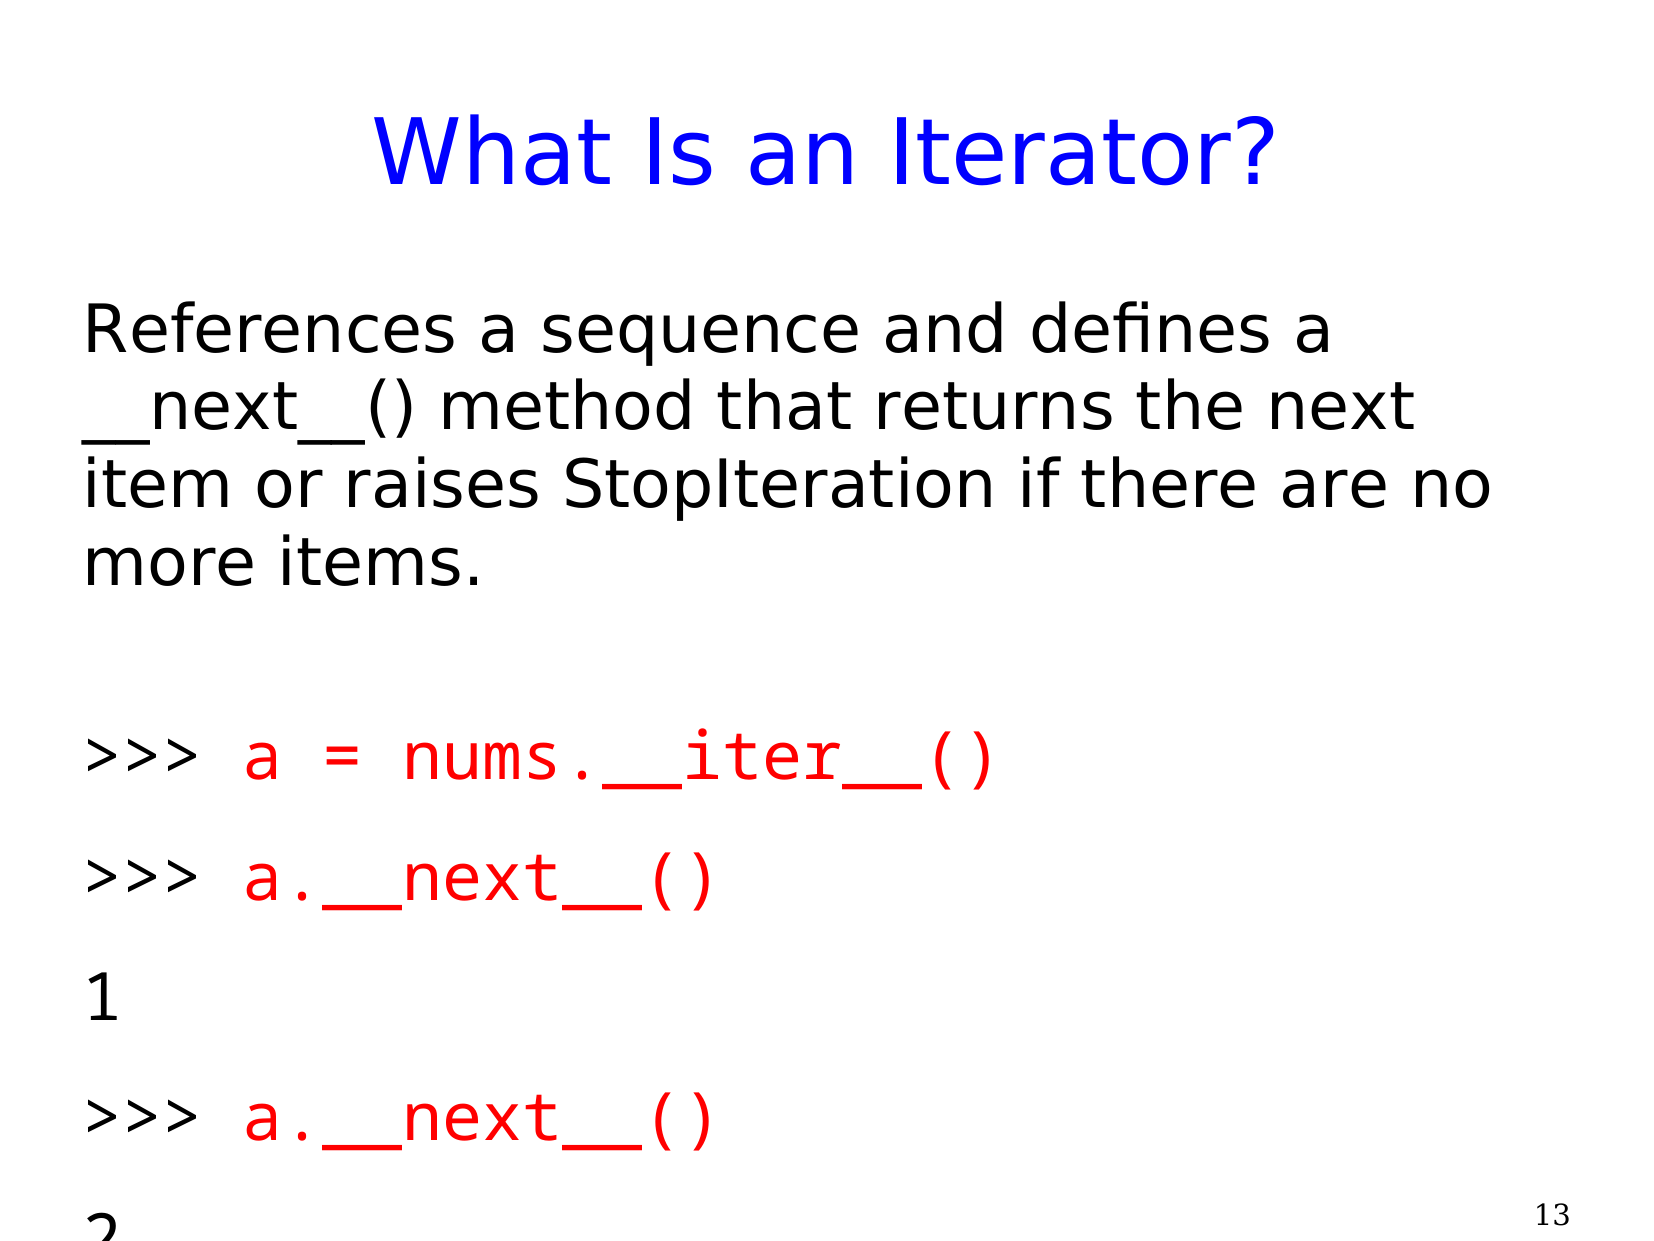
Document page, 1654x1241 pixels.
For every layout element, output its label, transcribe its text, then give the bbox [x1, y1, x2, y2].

title What Is an Iterator? [82, 49, 1571, 257]
list References a sequence and defines a __next__() method that returns the next item or raises StopIteration if there are no more items. >>> a = nums.__iter__() >>> a.__next__() 1 >>> a.__next__() 2 [82, 290, 1571, 1241]
